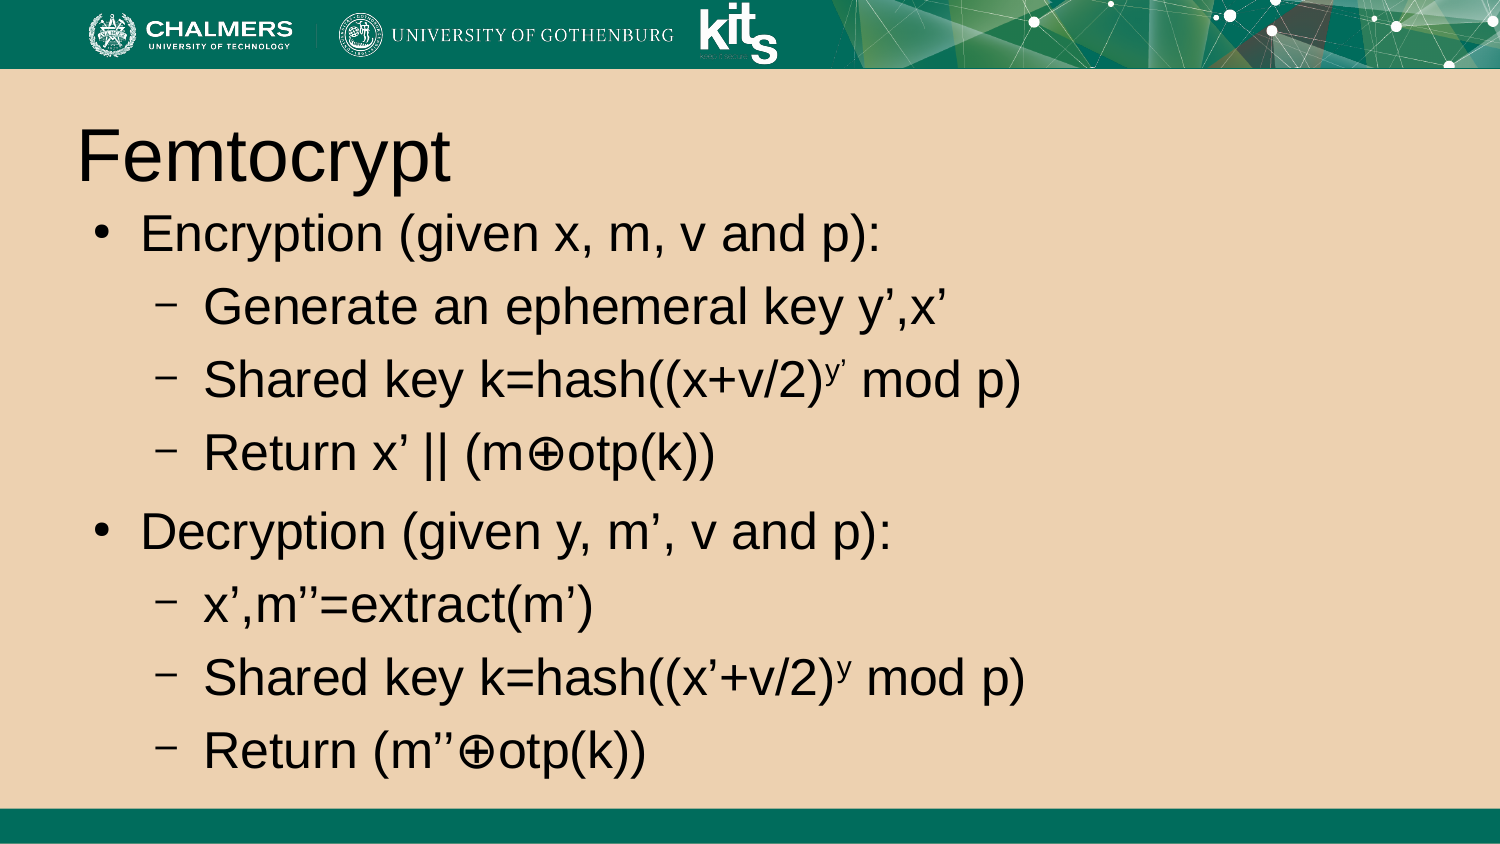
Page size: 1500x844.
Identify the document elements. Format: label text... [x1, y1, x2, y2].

picture [64, 0, 782, 85]
title Femtocrypt [76, 100, 1425, 210]
list Encryption (given x, m, v and p): Generate an ephemeral key y’,x’ Shared key k=hash((x+v/2)y’ mod p) Return x’ || (m⊕otp(k)) Decryption (given y, m’, v and p): x’,m’’=extract(m’) Shared key k=hash((x’+v/2)y mod p) Return (m’’⊕otp(k)) [76, 210, 1425, 782]
